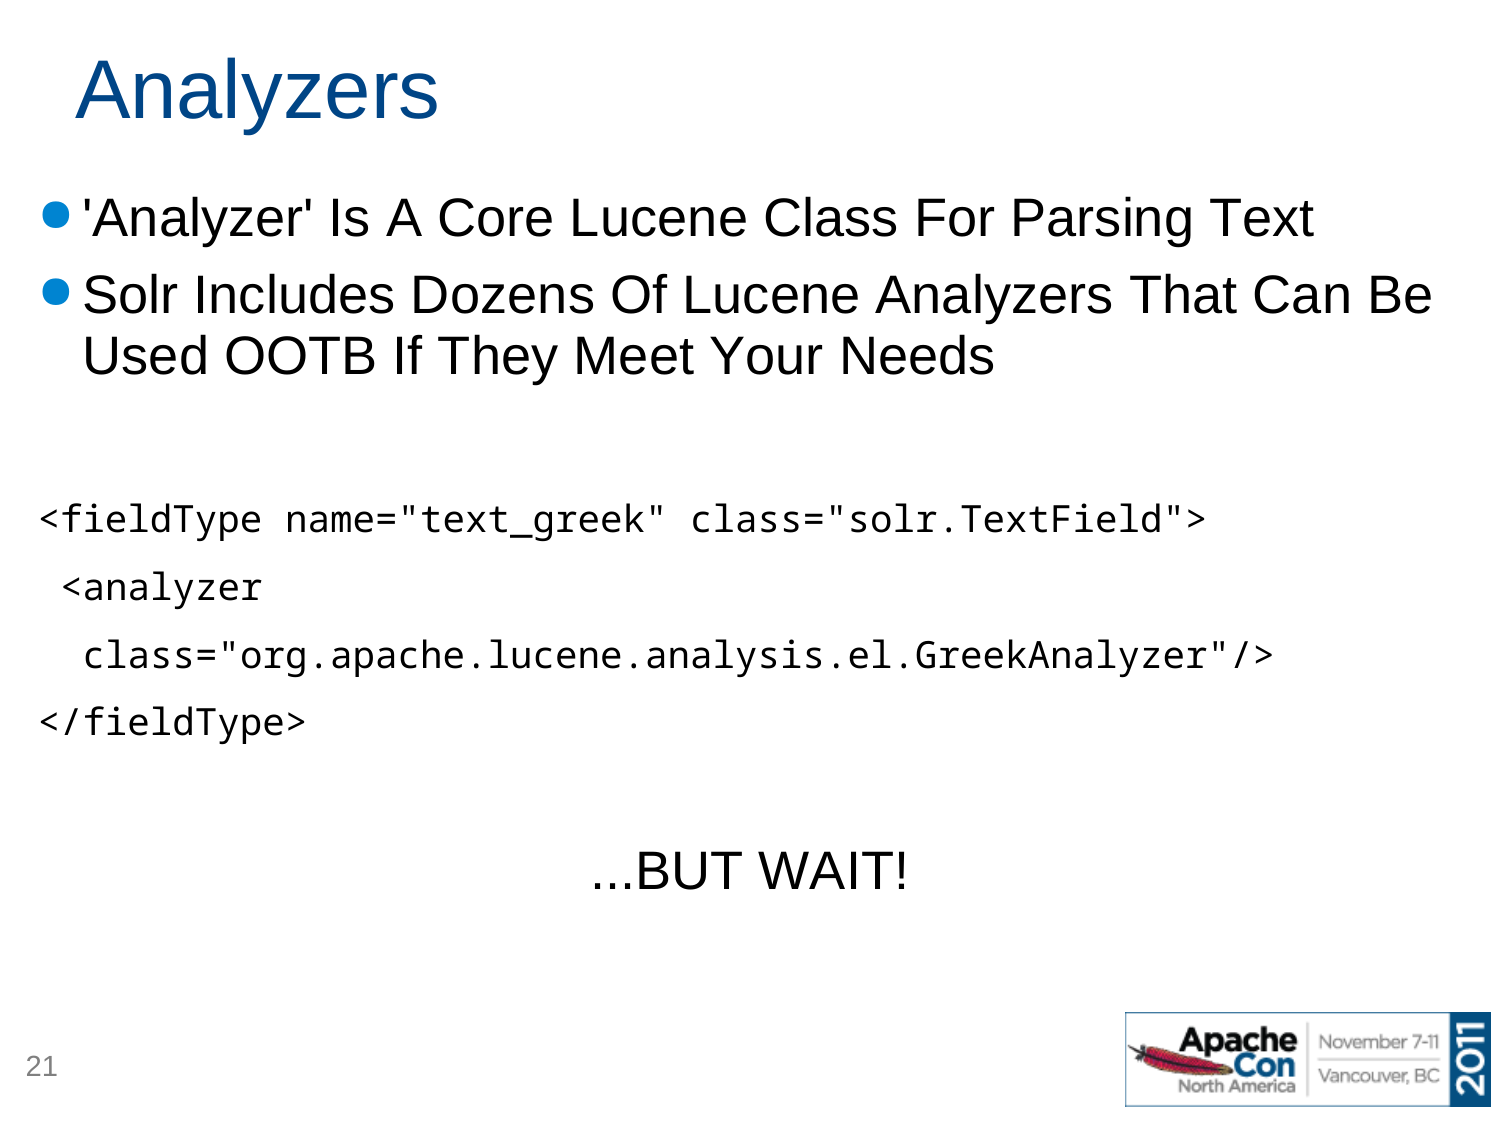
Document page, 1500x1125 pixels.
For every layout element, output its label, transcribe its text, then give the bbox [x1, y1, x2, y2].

list 'Analyzer' Is A Core Lucene Class For Parsing Text Solr Includes Dozens Of Lucene Analyzers That Can Be Used OOTB If They Meet Your Needs <fieldType name="text_greek" class="solr.TextField"> <analyzer class="org.apache.lucene.analysis.el.GreekAnalyzer"/> </fieldType> ...BUT WAIT! [37, 187, 1463, 1006]
title Analyzers [75, 0, 1425, 181]
picture [1125, 1012, 1491, 1107]
